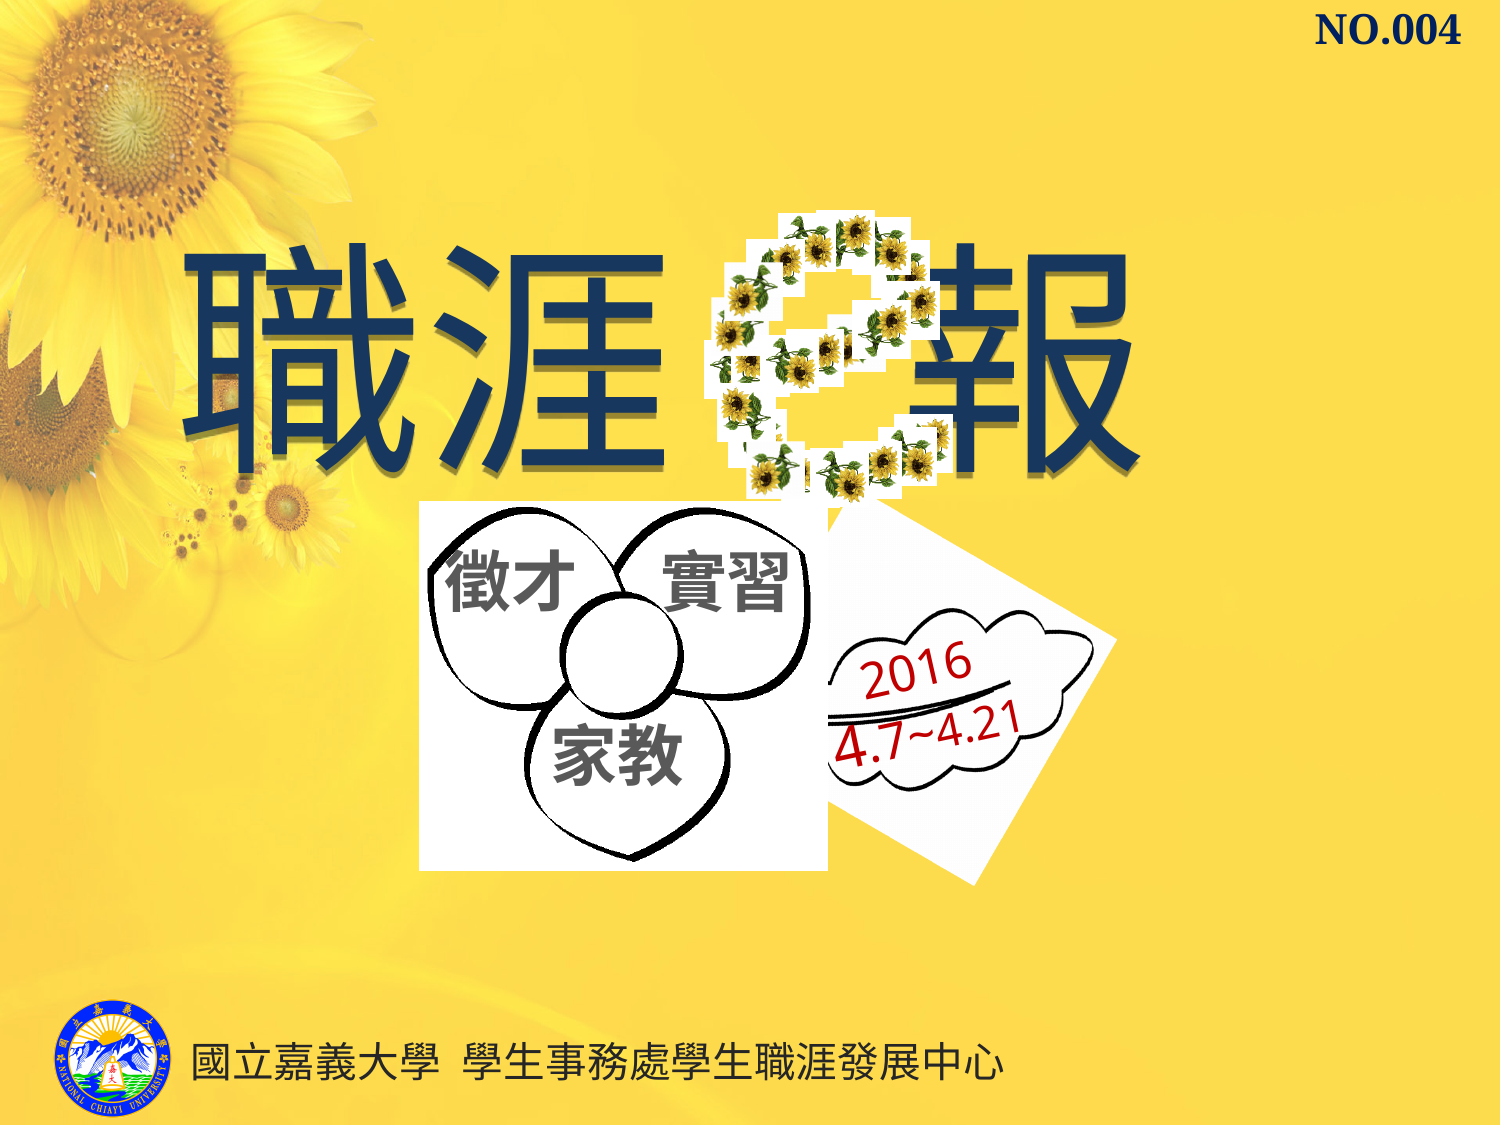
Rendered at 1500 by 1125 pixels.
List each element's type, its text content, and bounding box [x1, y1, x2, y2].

picture [419, 211, 1117, 886]
text_box 職涯 報 [828, 507, 842, 515]
picture [53, 999, 172, 1118]
text_box 實習 [645, 532, 815, 630]
text_box 4.7~4.21 [828, 649, 1110, 794]
text_box 國立嘉義大學 學生事務處學生職涯發展中心 [175, 1028, 1020, 1094]
text_box 徵才 [429, 532, 599, 630]
text_box 2016 [836, 614, 999, 722]
text_box 職涯 報 [159, 196, 1400, 515]
text_box 家教 [535, 706, 705, 804]
text_box NO.004 [1299, 0, 1500, 61]
text_box 職涯 報 [769, 269, 881, 335]
